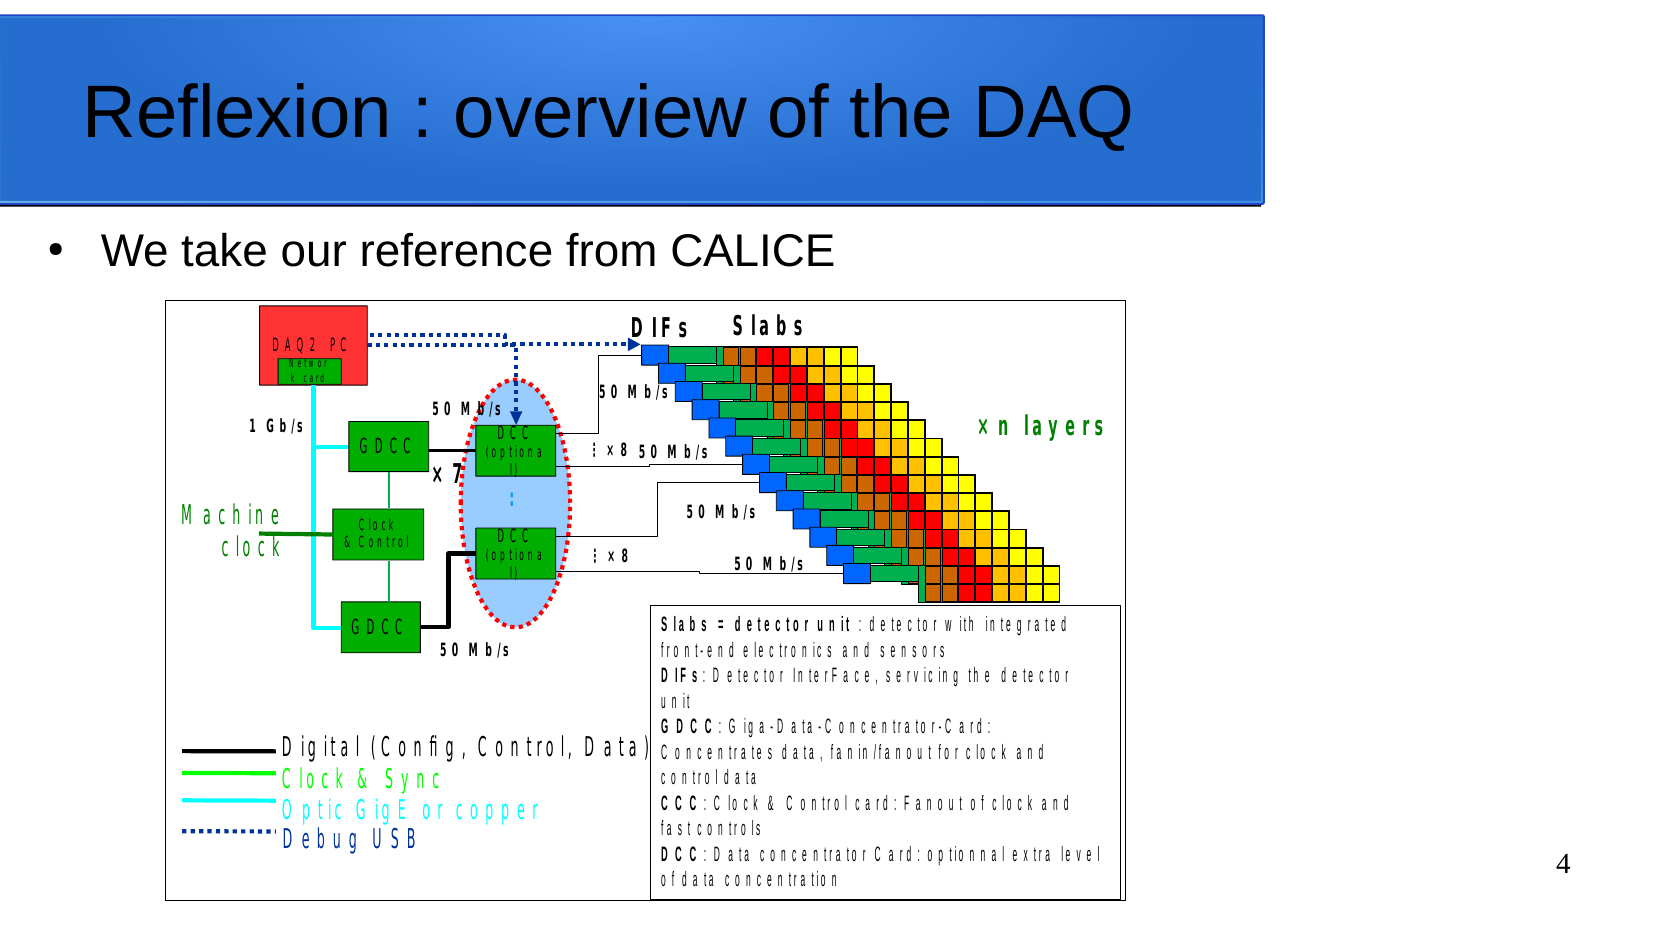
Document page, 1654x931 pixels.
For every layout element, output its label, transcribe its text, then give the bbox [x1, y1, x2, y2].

picture [165, 300, 1126, 901]
list We take our reference from CALICE [30, 225, 1519, 286]
title Reflexion : overview of the DAQ [82, 35, 1235, 189]
